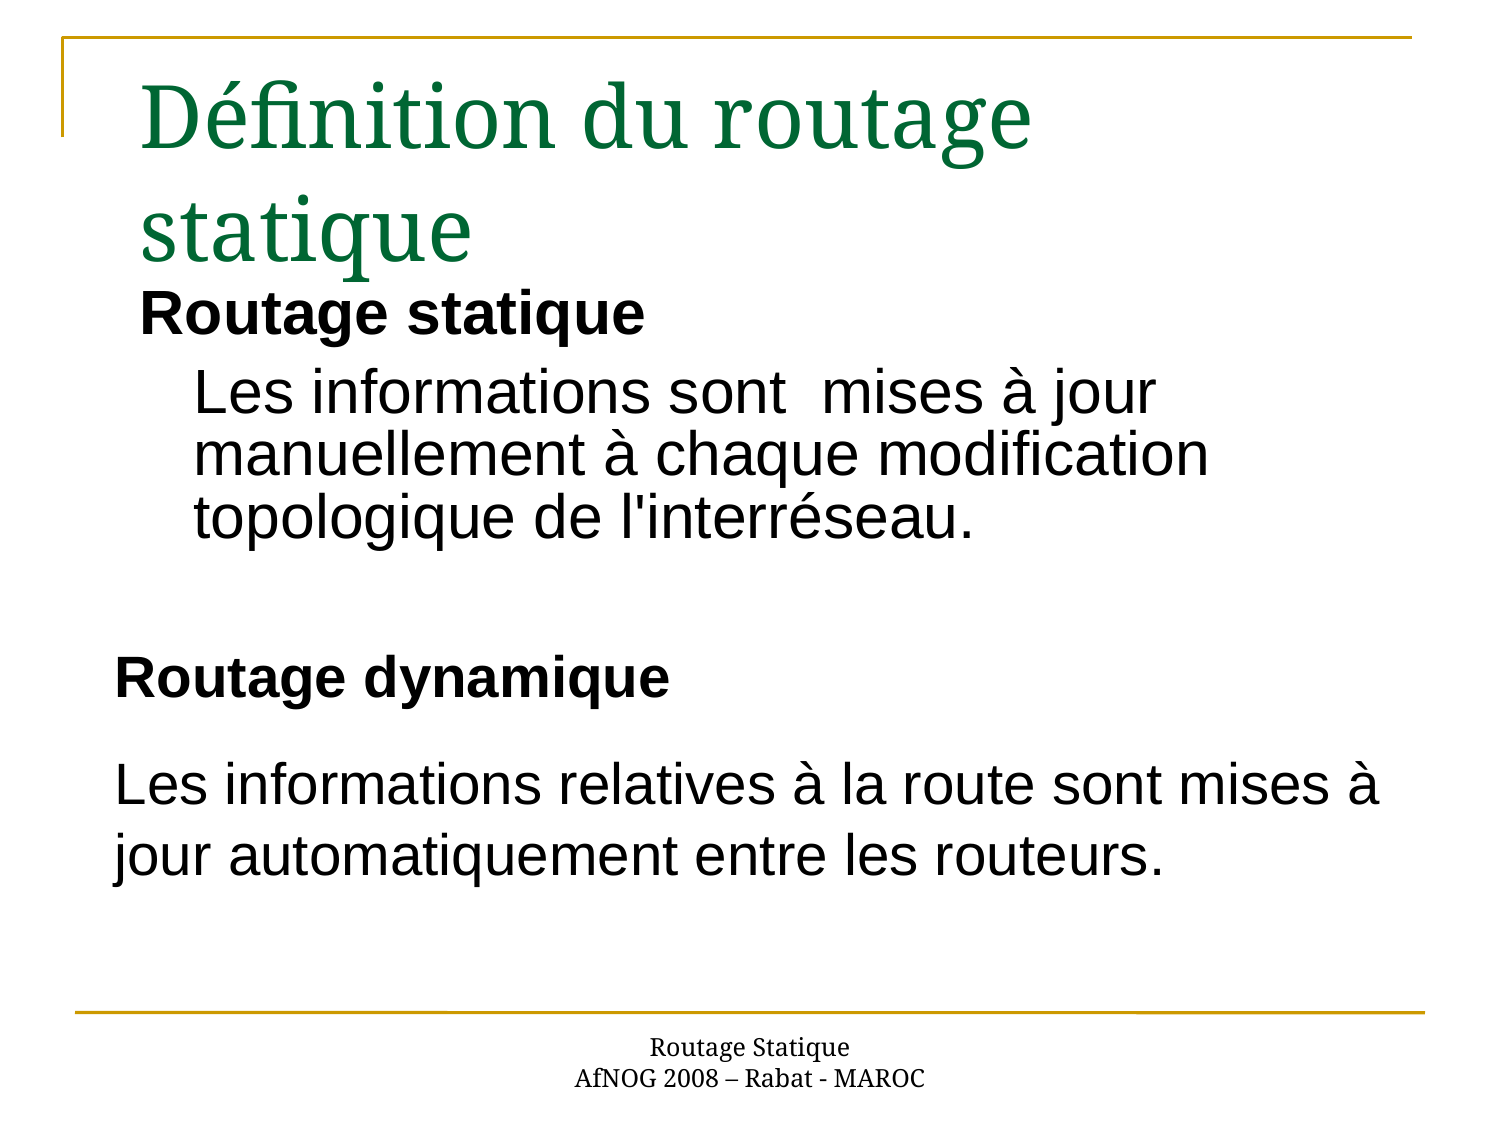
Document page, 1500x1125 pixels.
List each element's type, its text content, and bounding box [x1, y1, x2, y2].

list Routage statique Les informations sont mises à jour manuellement à chaque modification topologique de l'interréseau. [125, 274, 1401, 579]
title Définition du routage statique [125, 50, 1401, 265]
text_box Routage dynamique Les informations relatives à la route sont mises à jour automatiquement entre les routeurs. [99, 637, 1500, 895]
